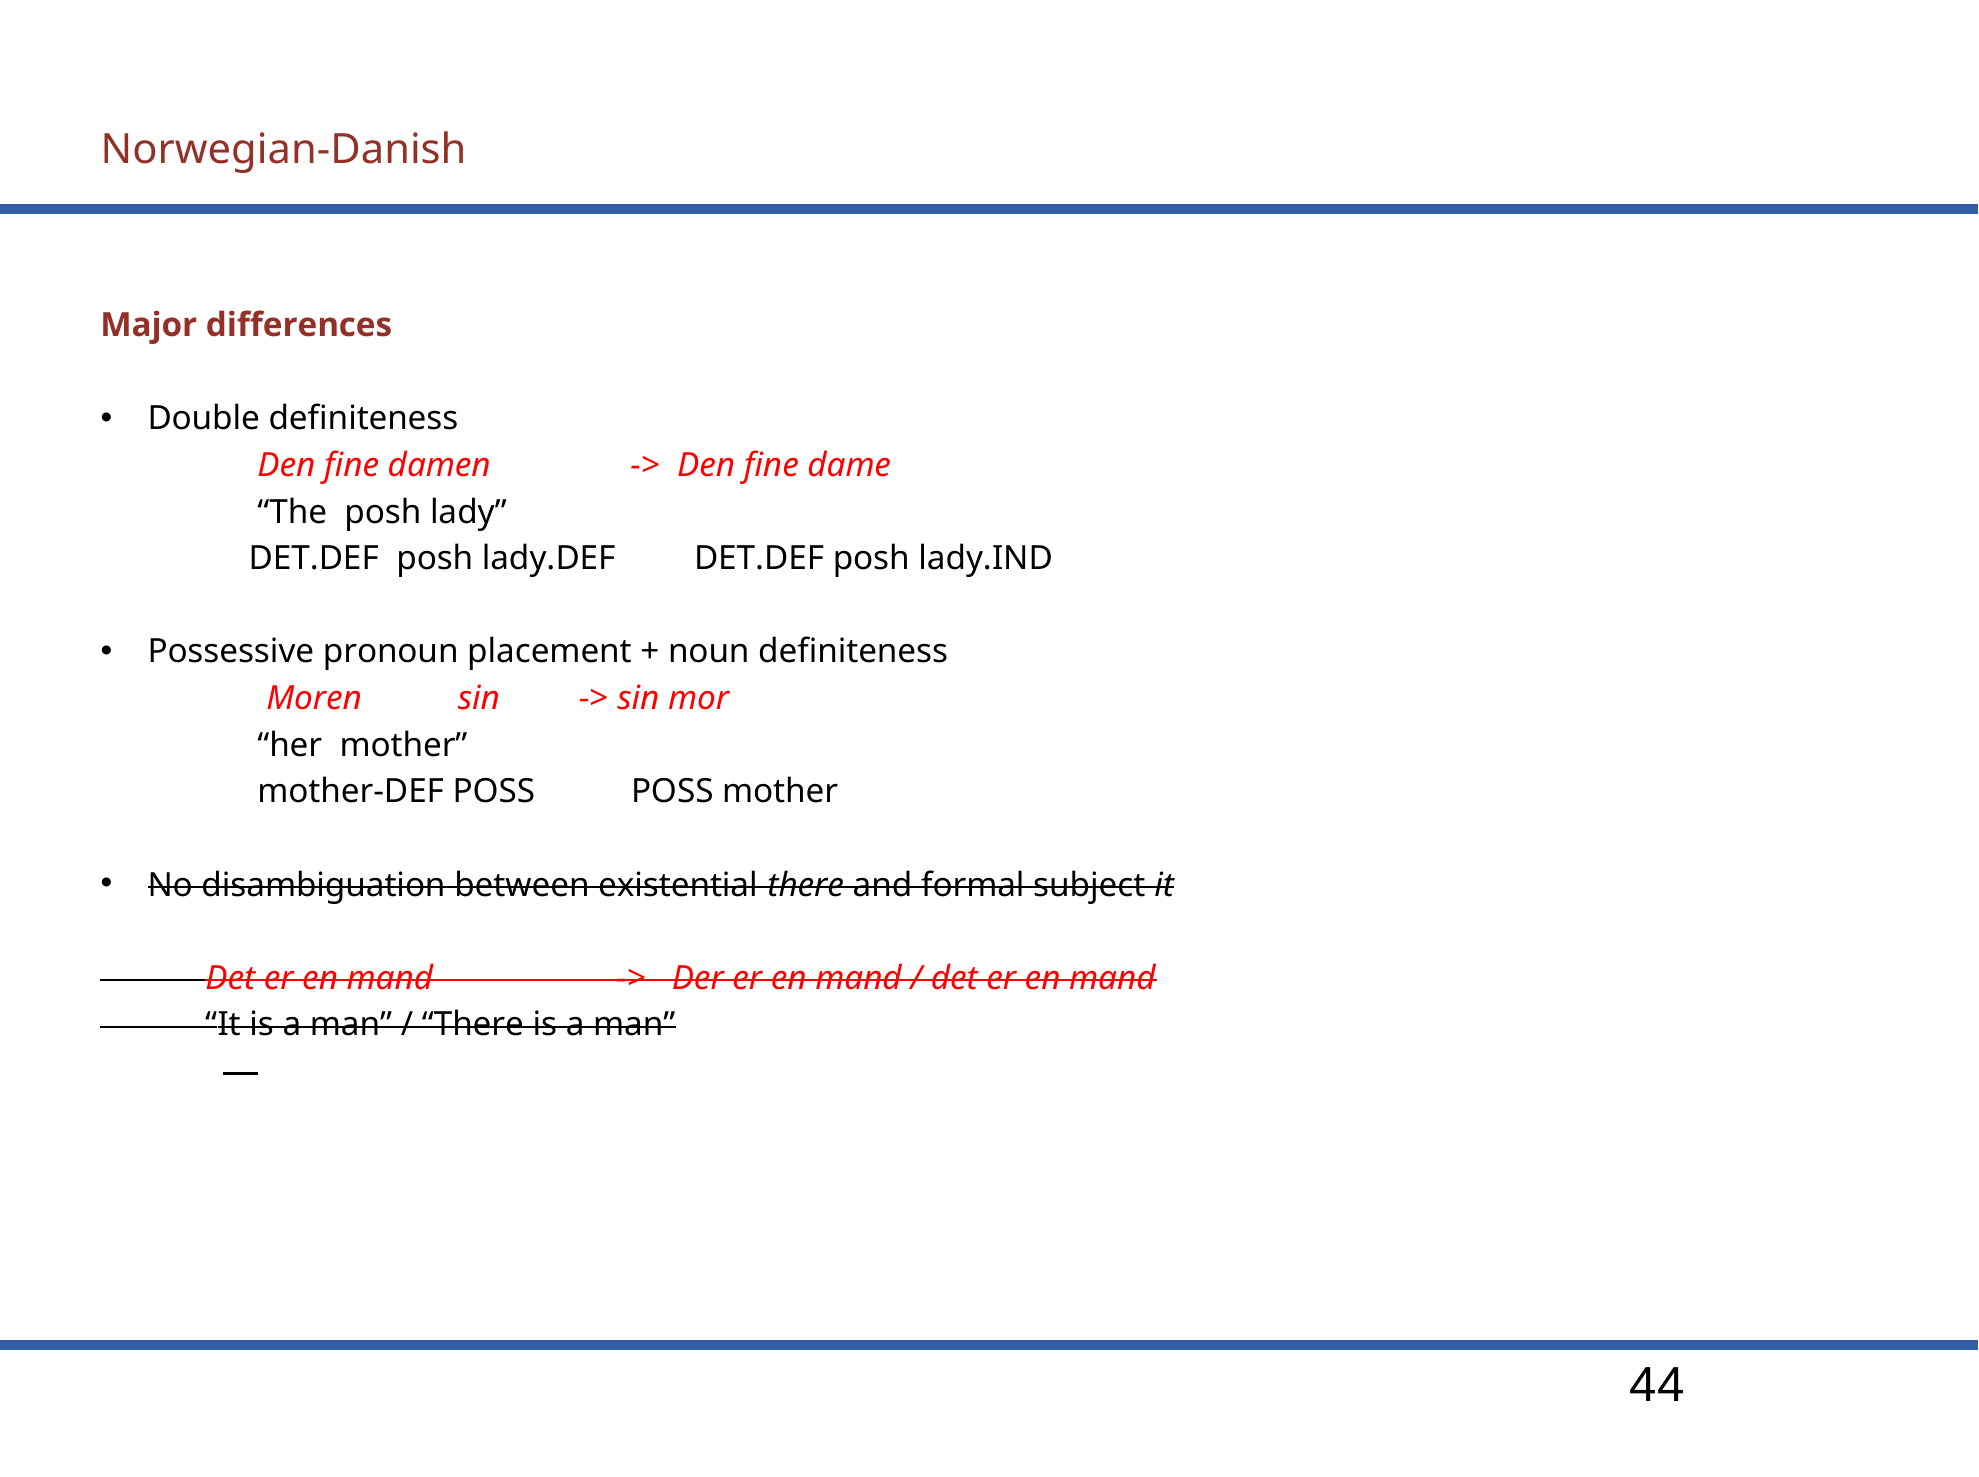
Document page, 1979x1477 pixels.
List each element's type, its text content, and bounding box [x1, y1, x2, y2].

text_box Norwegian-Danish [85, 31, 1866, 187]
text_box Major differences Double definiteness Den fine damen -> Den fine dame “The posh lady” DET.DEF posh lady.DEF DET.DEF posh lady.IND Possessive pronoun placement + noun definiteness Moren sin -> sin mor “her mother” mother-DEF POSS POSS mother No disambiguation between existential there and formal subject it Det er en mand -> Der er en mand / det er en mand “It is a man” / “There is a man” [85, 288, 1866, 1358]
